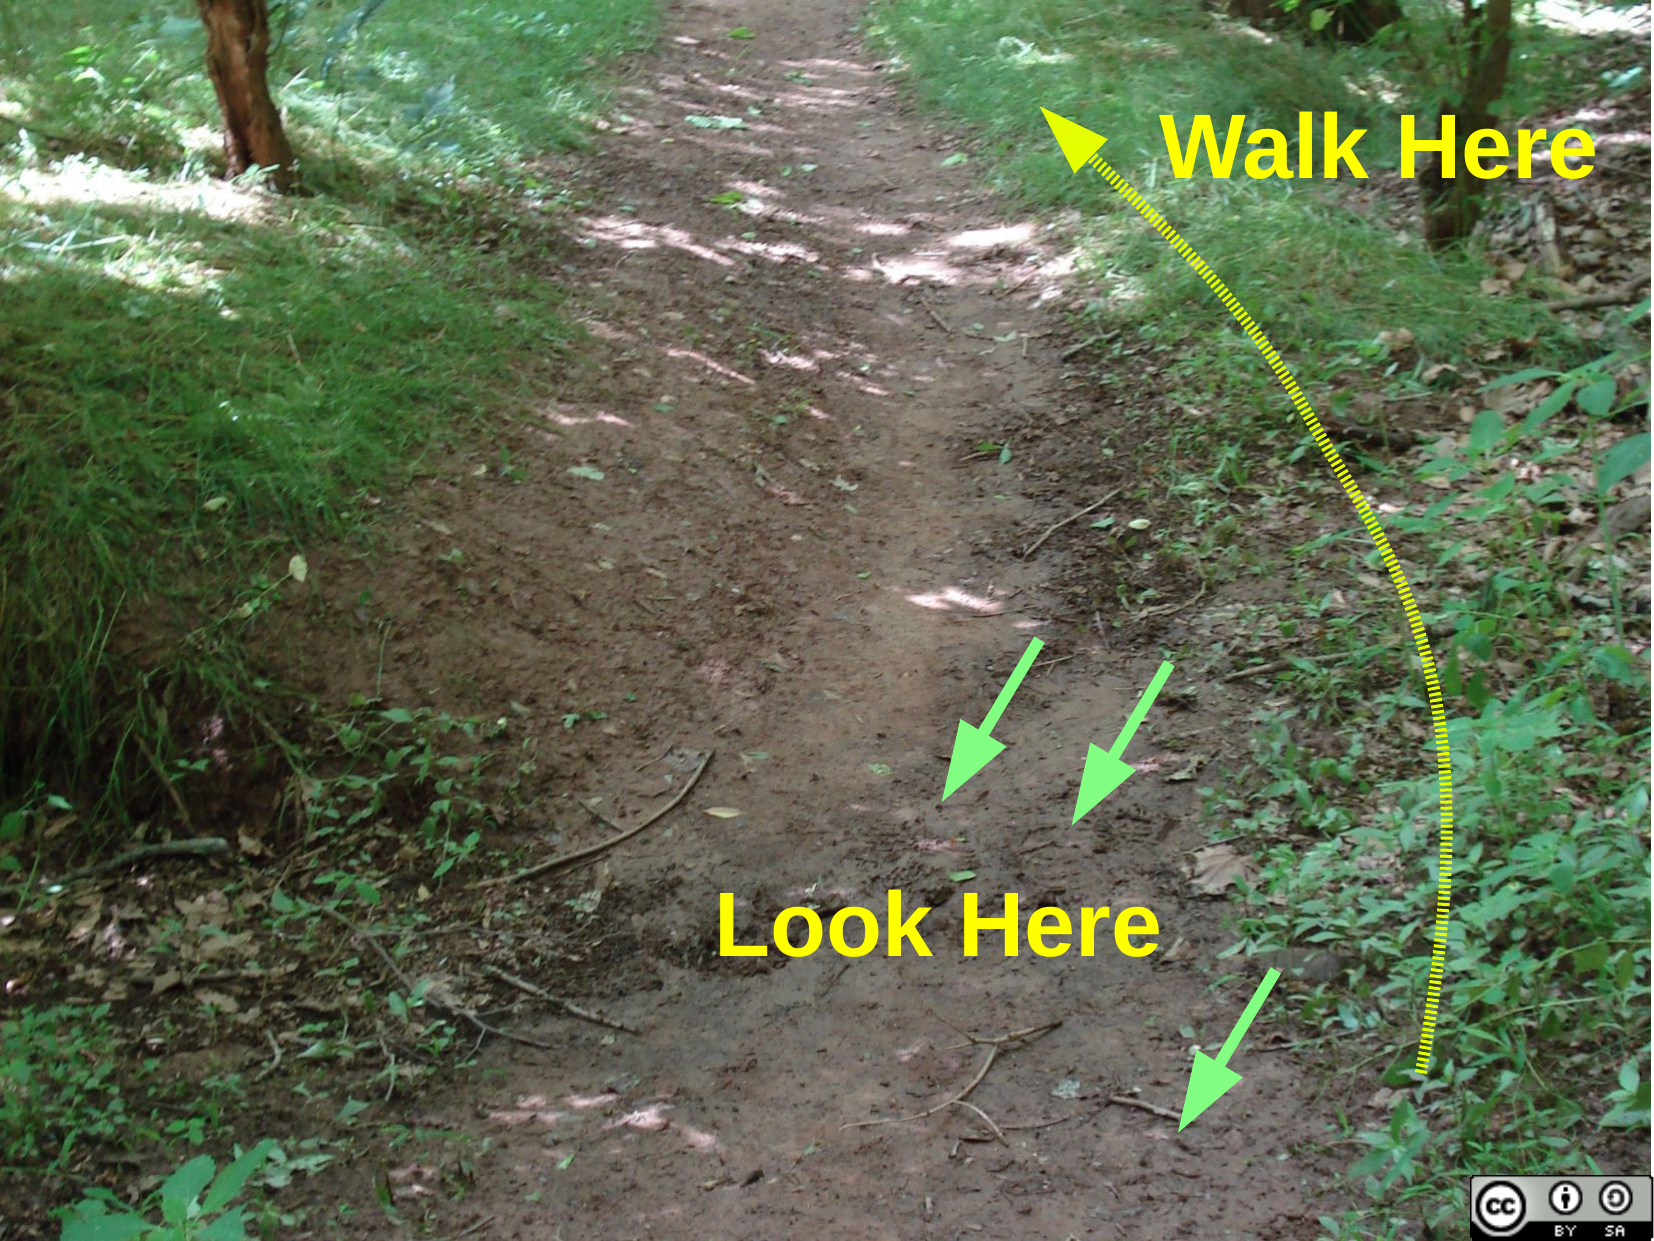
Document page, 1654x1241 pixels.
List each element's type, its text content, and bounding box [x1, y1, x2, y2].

picture [0, 0, 1654, 1241]
text_box Look Here [699, 866, 1178, 984]
text_box Walk Here [1144, 88, 1615, 206]
